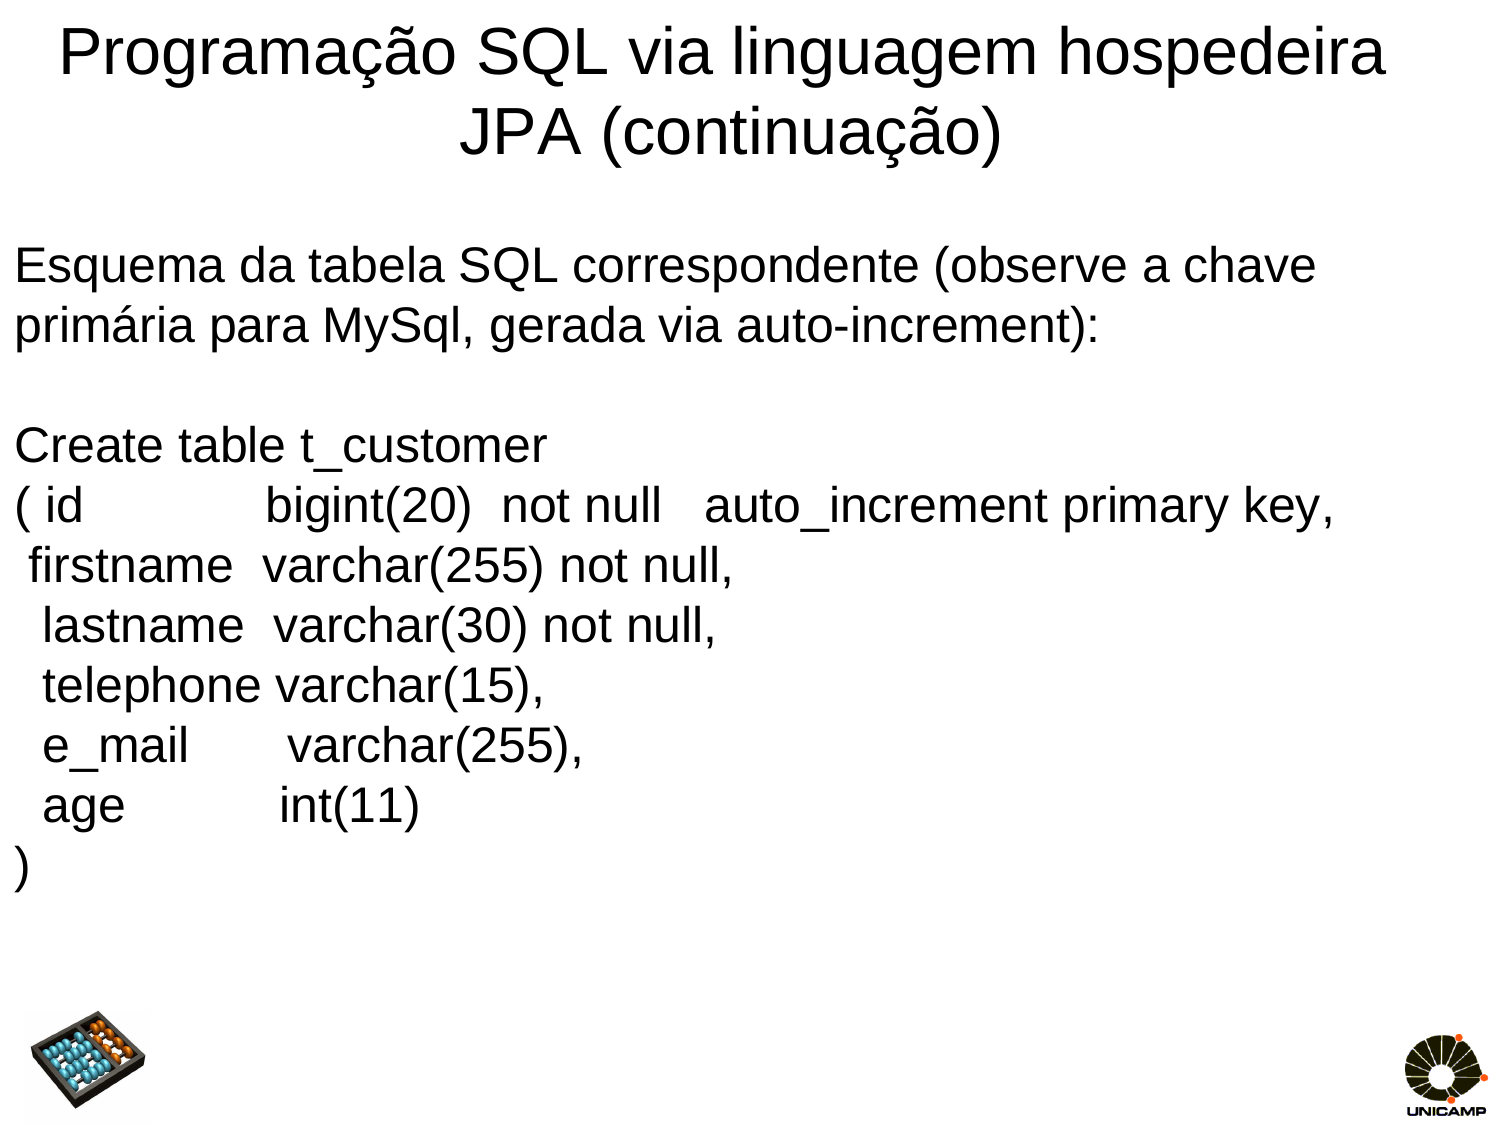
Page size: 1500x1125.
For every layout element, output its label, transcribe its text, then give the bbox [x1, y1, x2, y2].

text_box Programação SQL via linguagem hospedeira JPA (continuação) [0, 0, 1464, 176]
text_box Esquema da tabela SQL correspondente (observe a chave primária para MySql, gerada via auto-increment): Create table t_customer ( id bigint(20) not null auto_increment primary key, firstname varchar(255) not null, lastname varchar(30) not null, telephone varchar(15), e_mail varchar(255), age int(11) ) [0, 224, 1500, 900]
